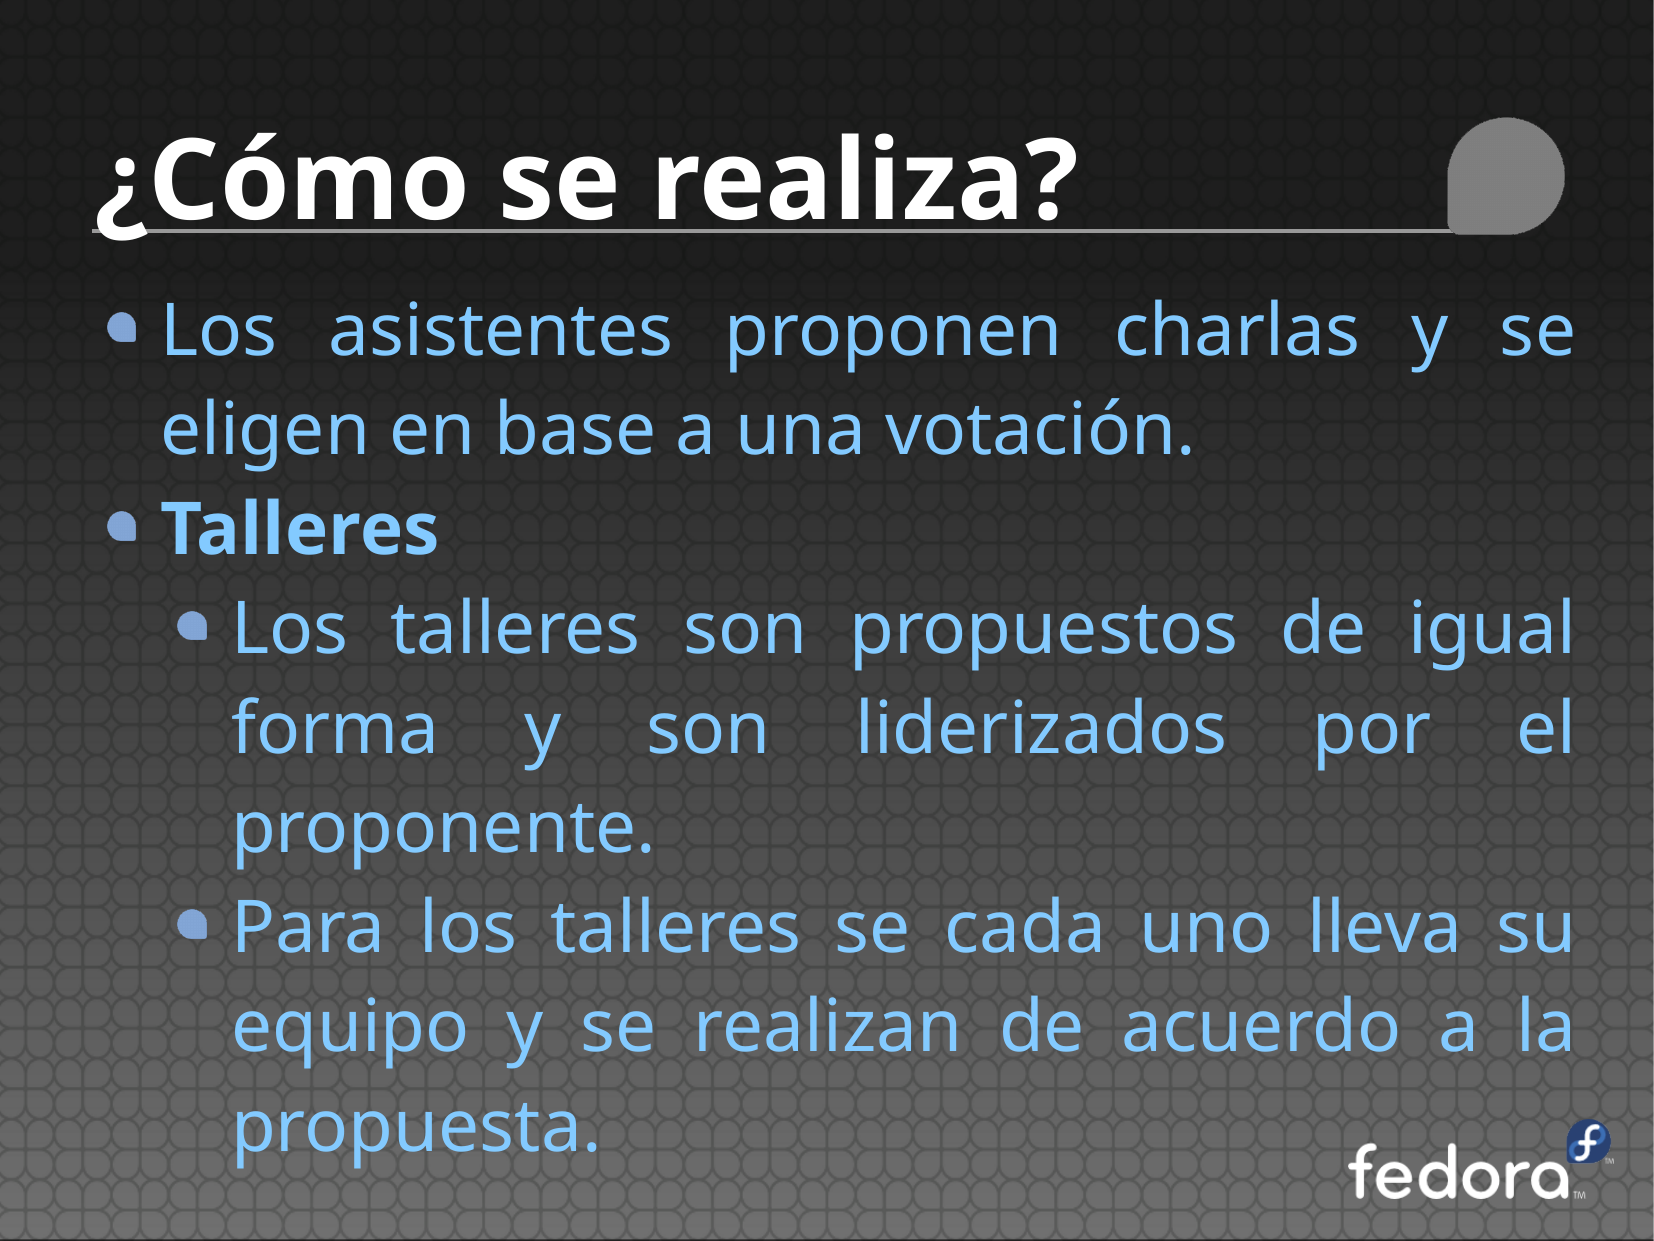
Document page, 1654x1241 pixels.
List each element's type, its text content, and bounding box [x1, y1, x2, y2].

subtitle Los asistentes proponen charlas y se eligen en base a una votación. Talleres Los talleres son propuestos de igual forma y son liderizados por el proponente. Para los talleres se cada uno lleva su equipo y se realizan de acuerdo a la propuesta. [89, 322, 1578, 1127]
title ¿Cómo se realiza? [94, 100, 1426, 251]
picture [0, 0, 1654, 1241]
